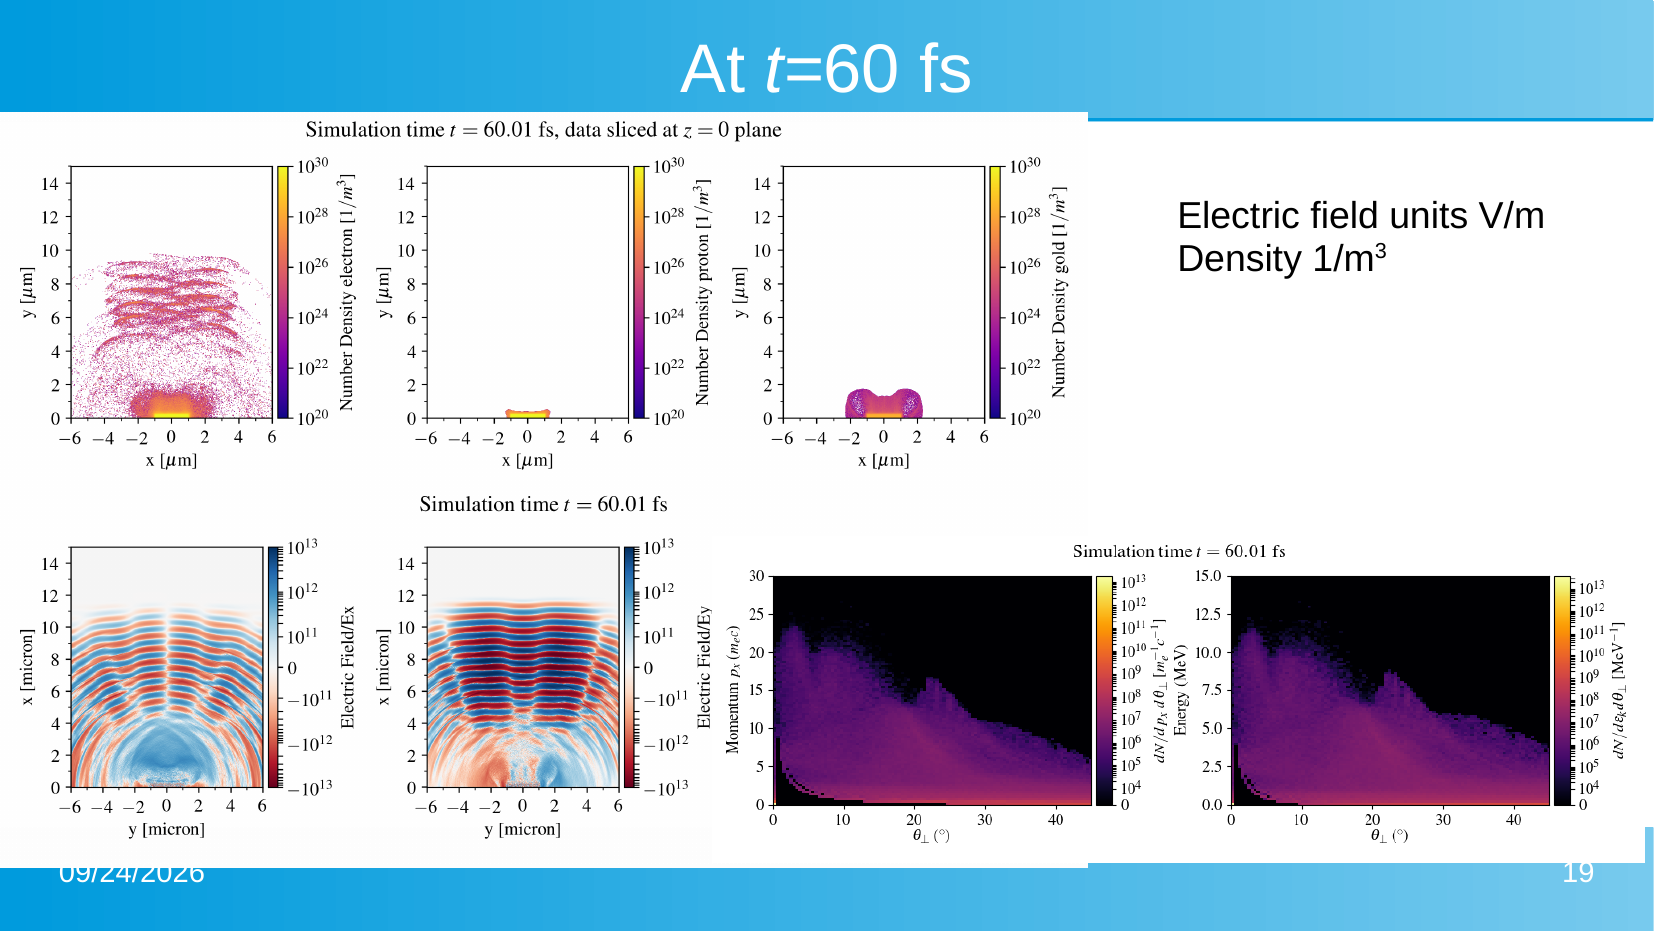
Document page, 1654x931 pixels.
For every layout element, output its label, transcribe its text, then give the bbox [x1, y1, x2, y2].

text_box Electric field units V/m Density 1/m3 [1162, 187, 1576, 287]
picture [0, 112, 1645, 869]
title At t=60 fs [59, 29, 1595, 108]
